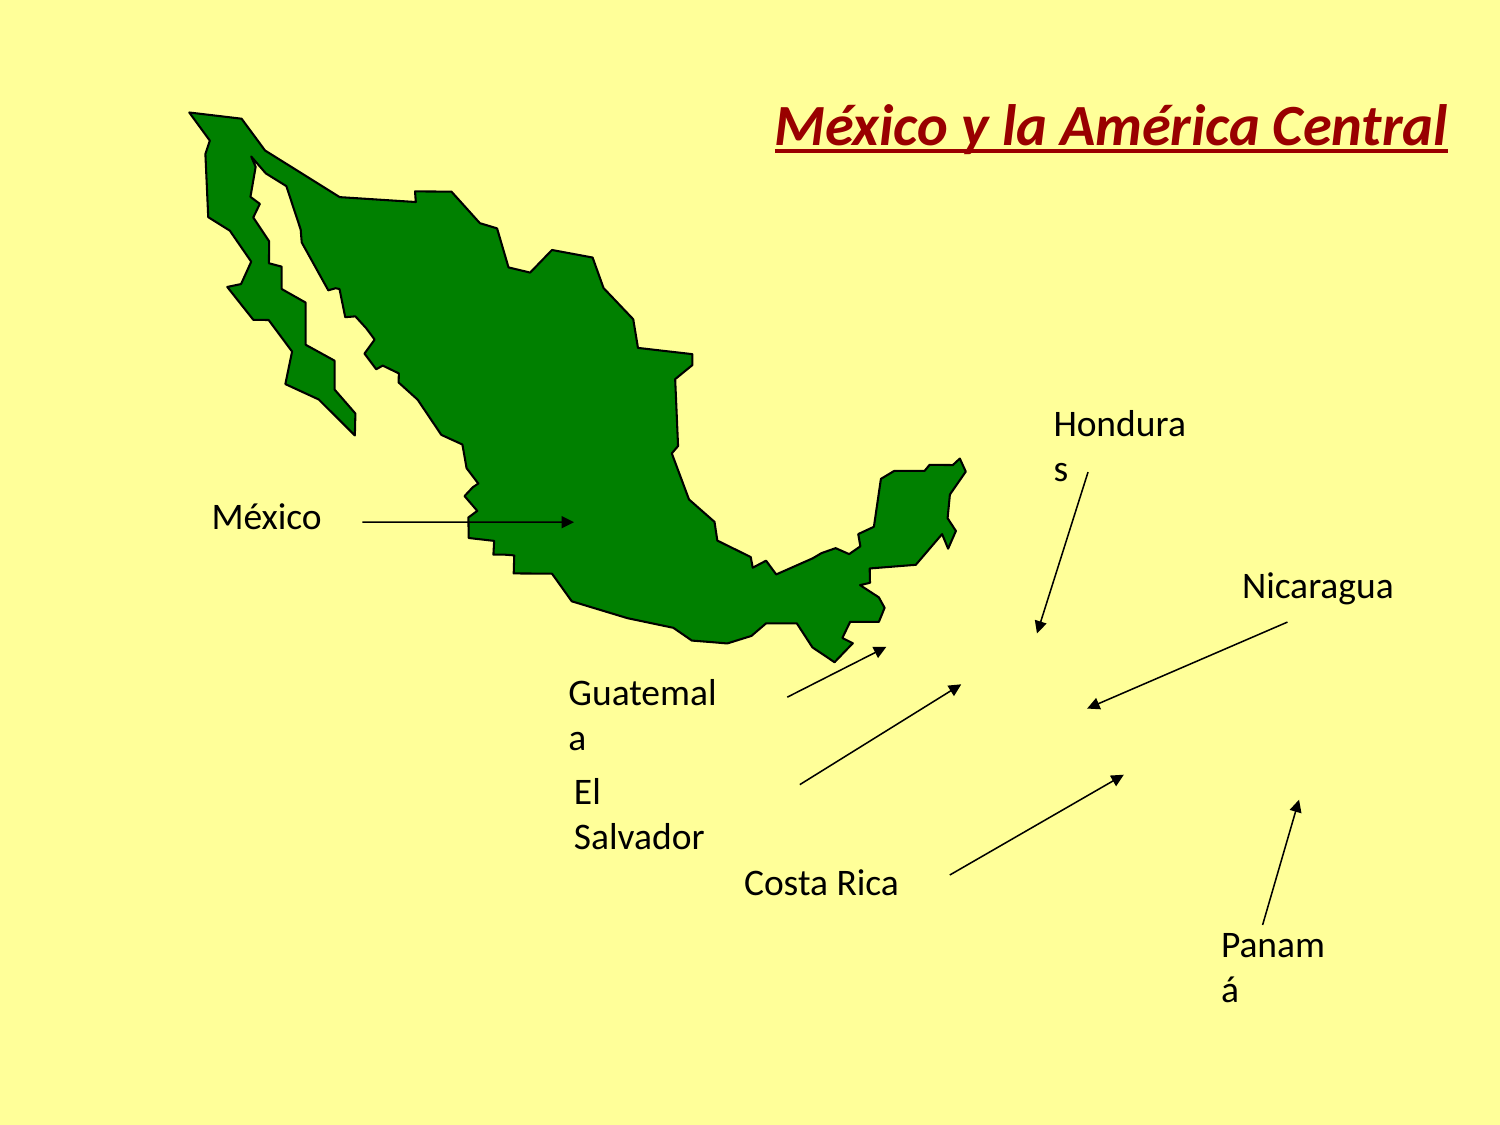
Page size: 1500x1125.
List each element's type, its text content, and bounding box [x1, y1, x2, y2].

text_box Costa Rica [729, 849, 914, 911]
text_box México y la América Central [759, 79, 1464, 165]
text_box México [196, 484, 337, 545]
text_box [189, 112, 966, 663]
text_box Nicaragua [1227, 553, 1409, 614]
text_box El Salvador [559, 759, 755, 820]
text_box Honduras [1038, 391, 1216, 452]
text_box Panamá [1206, 912, 1358, 973]
text_box Guatemala [553, 660, 750, 721]
